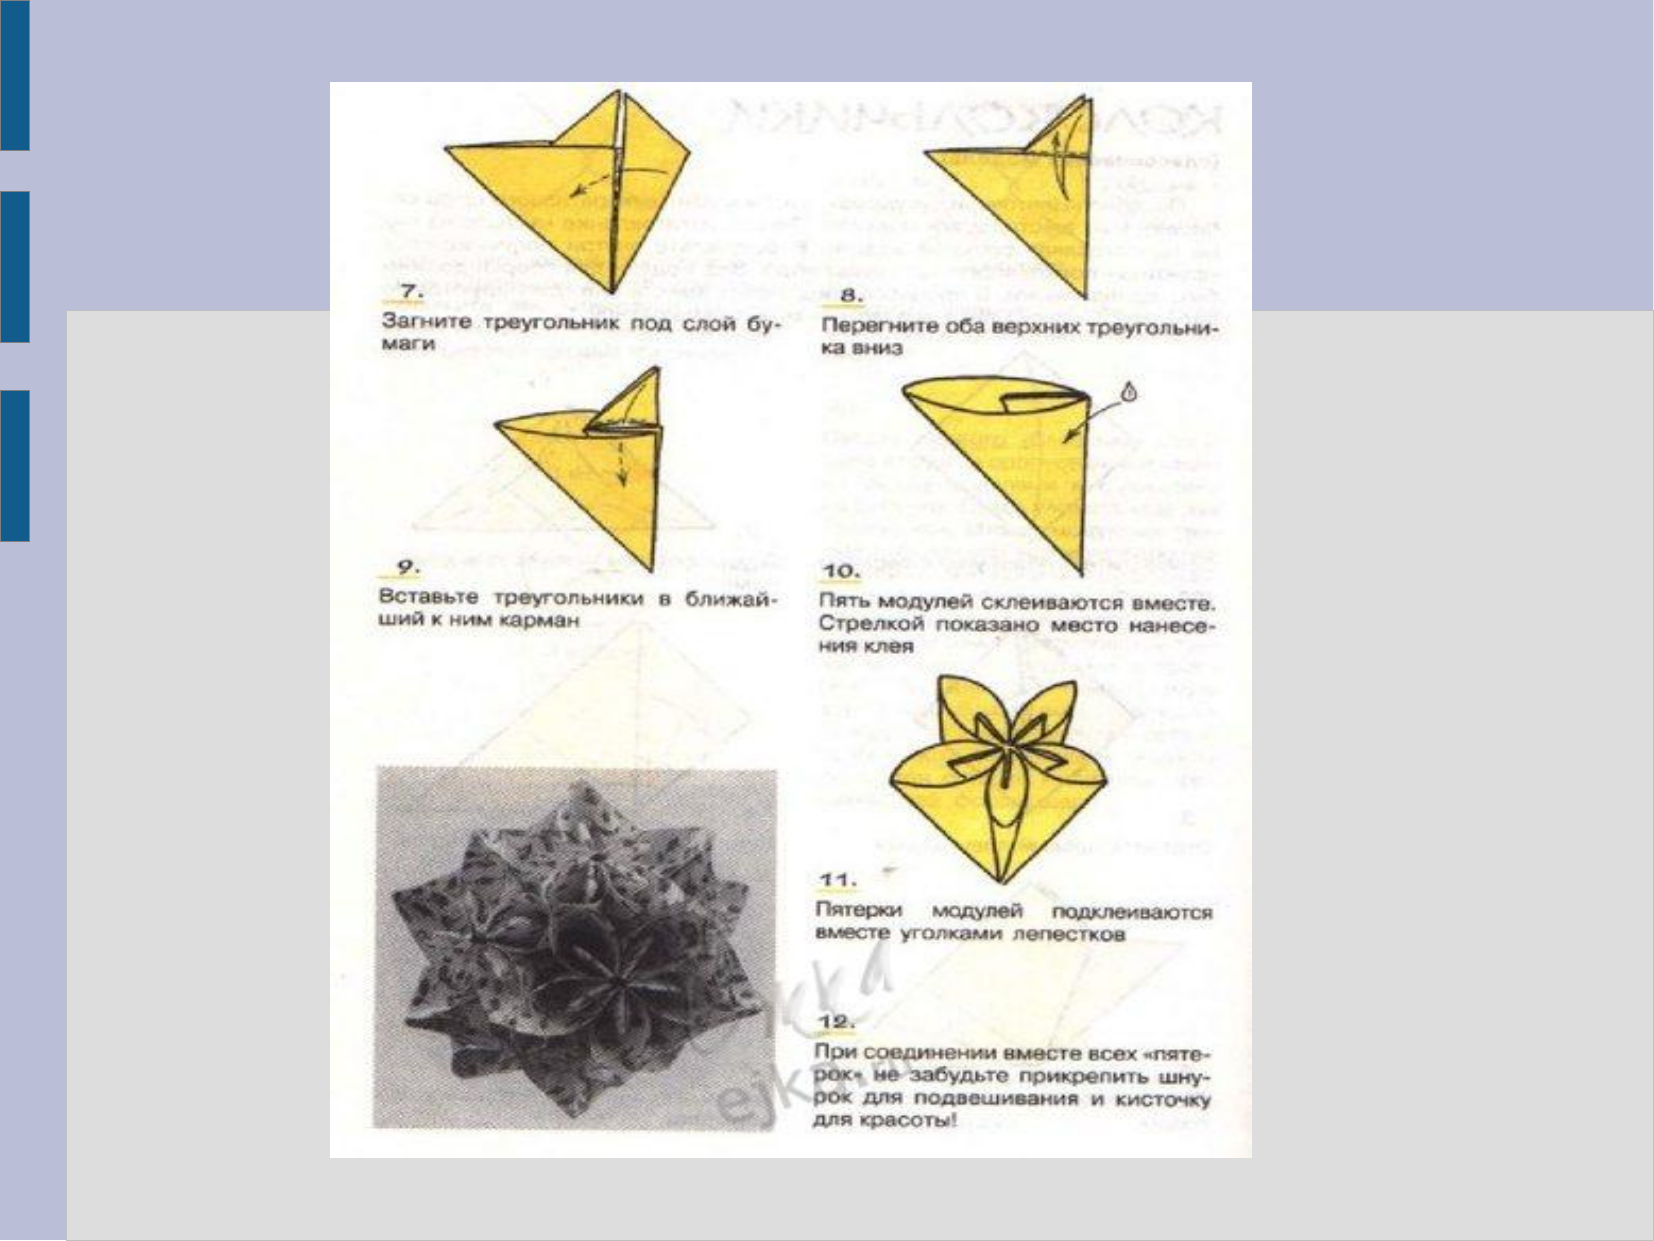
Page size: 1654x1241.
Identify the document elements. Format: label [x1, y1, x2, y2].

picture [330, 82, 1252, 1158]
